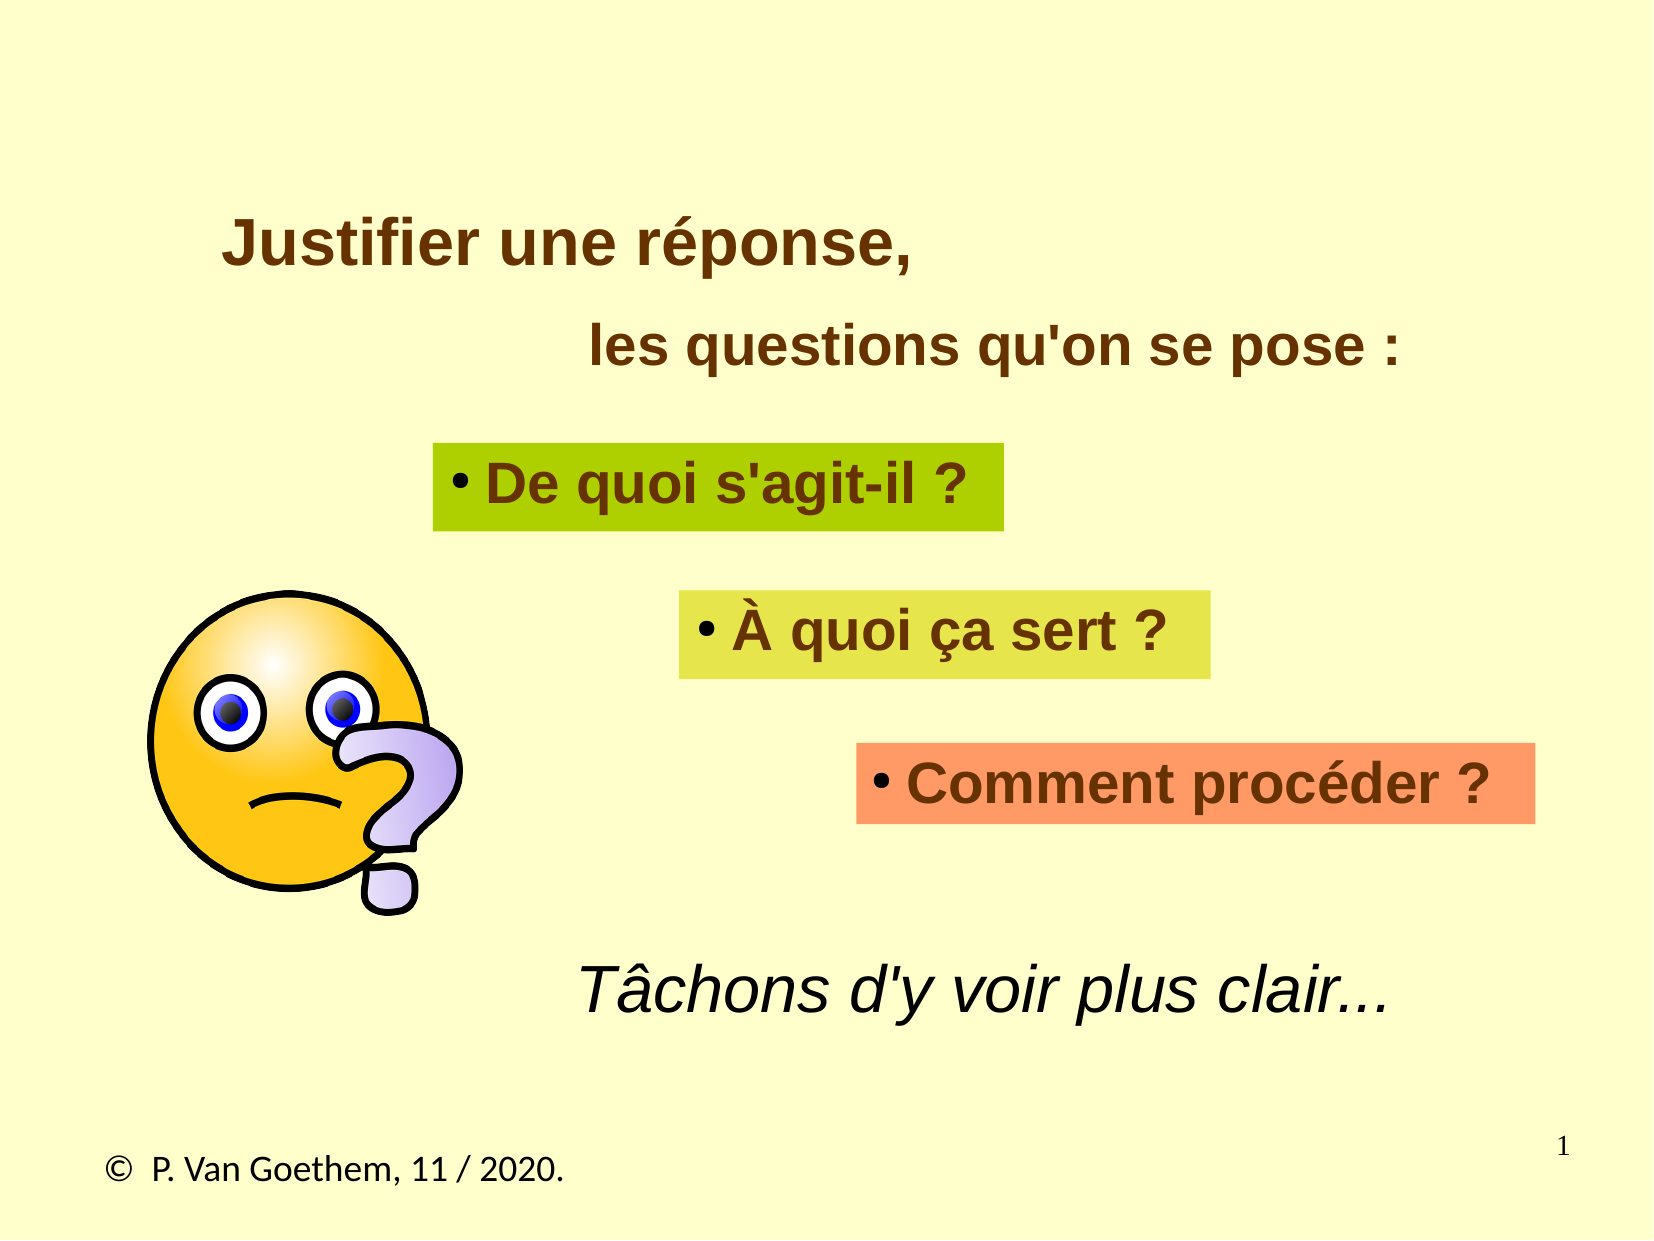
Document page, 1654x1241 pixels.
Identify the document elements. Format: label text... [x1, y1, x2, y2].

text_box © P. Van Goethem, 11 / 2020. [88, 1145, 650, 1199]
text_box À quoi ça sert ? [679, 590, 1211, 680]
text_box Tâchons d'y voir plus clair... [561, 944, 1536, 1034]
text_box Comment procéder ? [856, 742, 1536, 825]
picture [147, 590, 463, 916]
text_box Justifier une réponse, les questions qu'on se pose : [206, 160, 1418, 385]
text_box De quoi s'agit-il ? [432, 442, 1004, 532]
